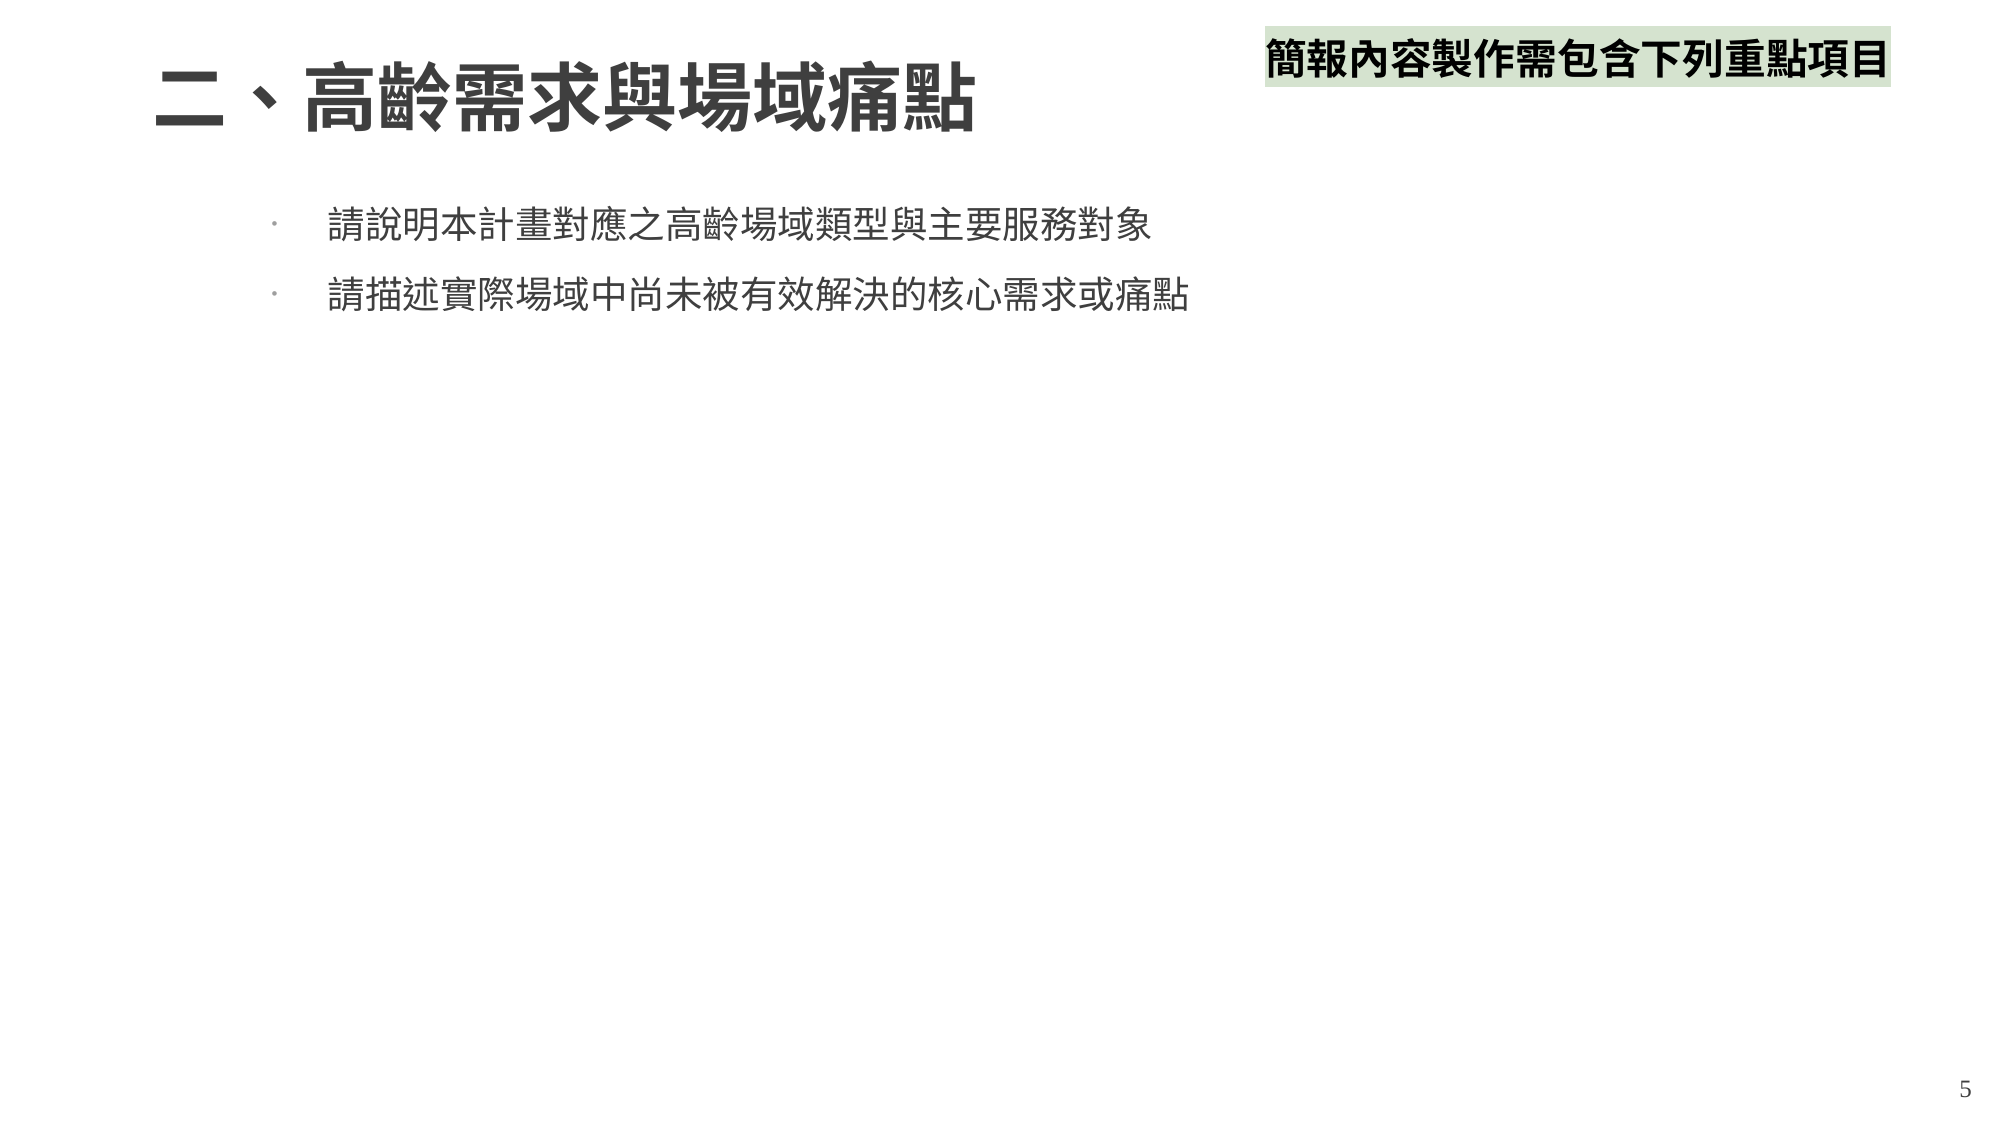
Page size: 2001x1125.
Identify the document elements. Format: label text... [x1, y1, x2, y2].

list 請說明本計畫對應之高齡場域類型與主要服務對象 請描述實際場域中尚未被有效解決的核心需求或痛點 [137, 193, 1863, 1036]
title 二、高齡需求與場域痛點 [137, 49, 1863, 153]
text_box 5 [1931, 1062, 2000, 1113]
text_box 簡報內容製作需包含下列重點項目 [1174, 26, 1983, 91]
